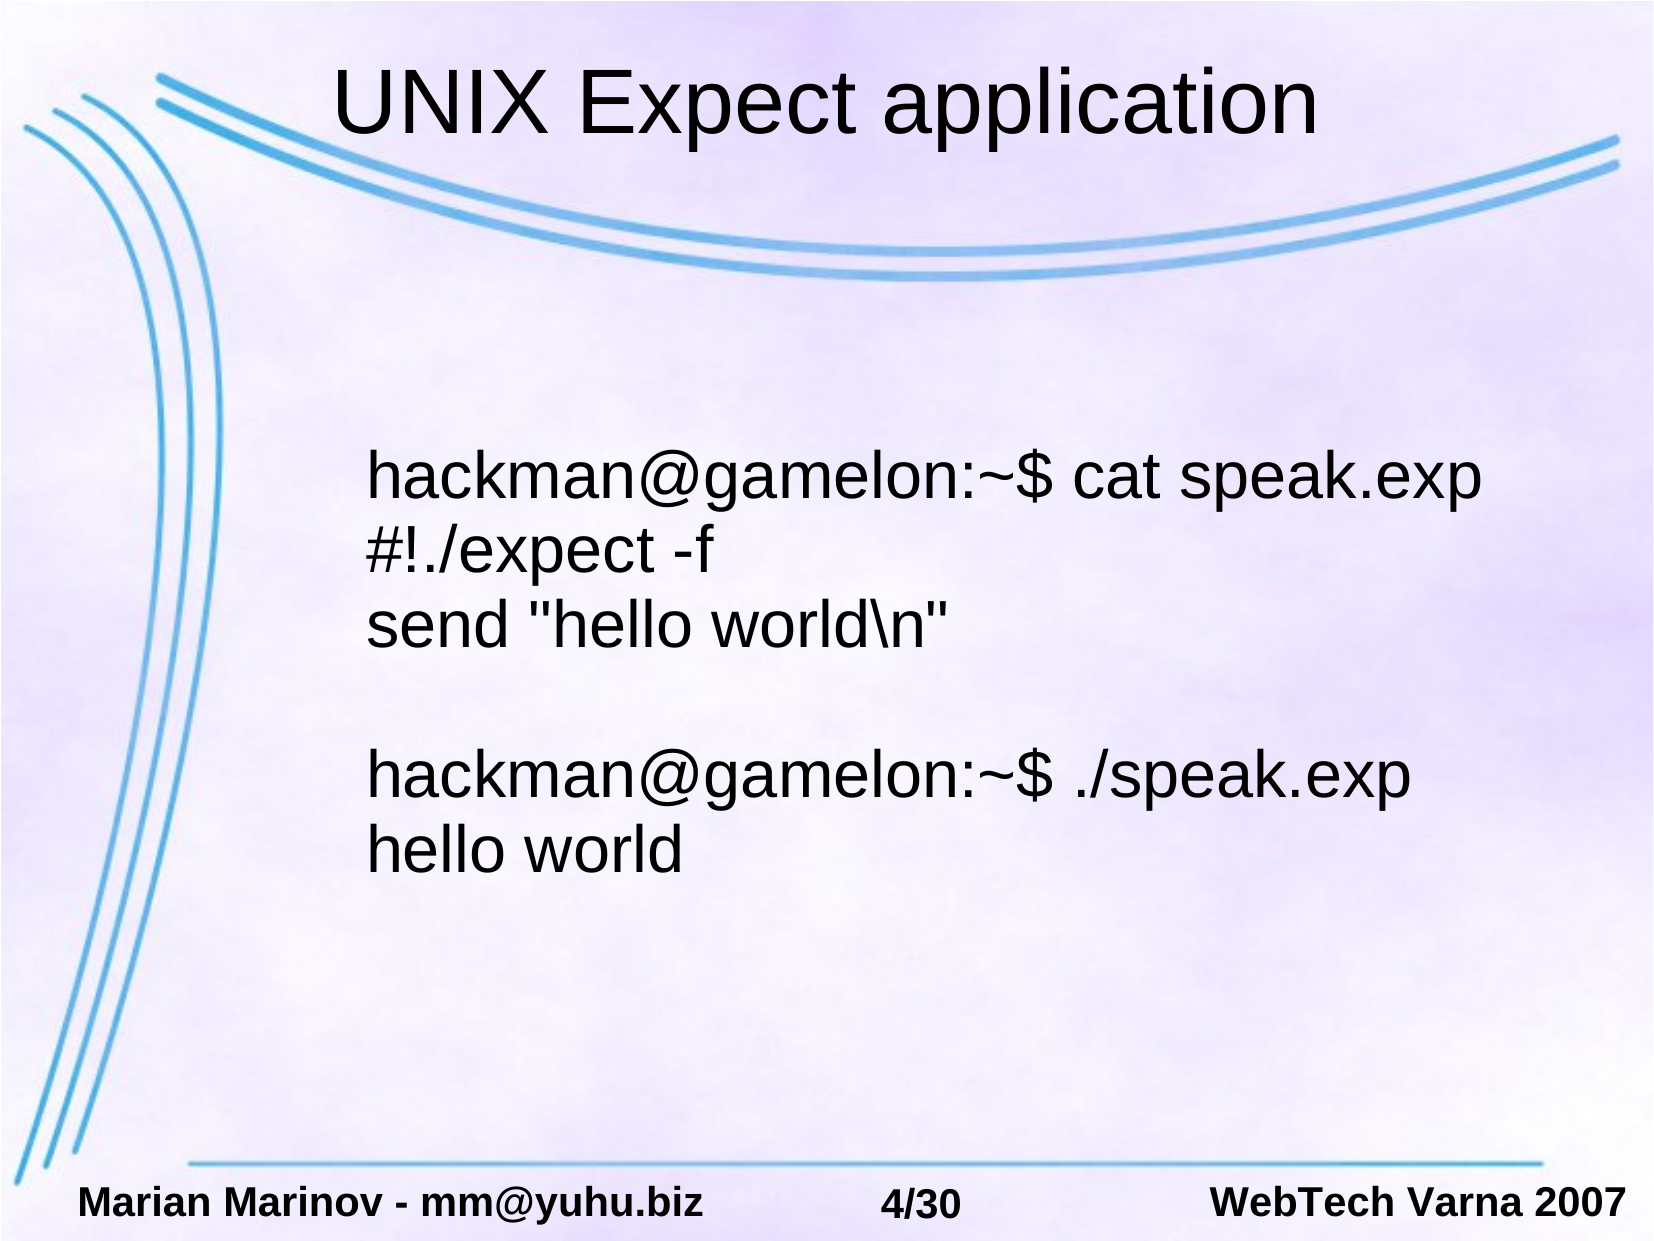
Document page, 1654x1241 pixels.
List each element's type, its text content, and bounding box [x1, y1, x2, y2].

title UNIX Expect application [82, 49, 1571, 257]
subtitle hackman@gamelon:~$ cat speak.exp #!./expect -f send "hello world\n" hackman@gamelon:~$ ./speak.exp hello world [82, 290, 1571, 1109]
text_box WebTech Varna 2007 [1194, 1171, 1643, 1233]
text_box Marian Marinov - mm@yuhu.biz [62, 1171, 720, 1233]
picture [1, 1, 1654, 1241]
text_box 4/30 [866, 1172, 977, 1235]
